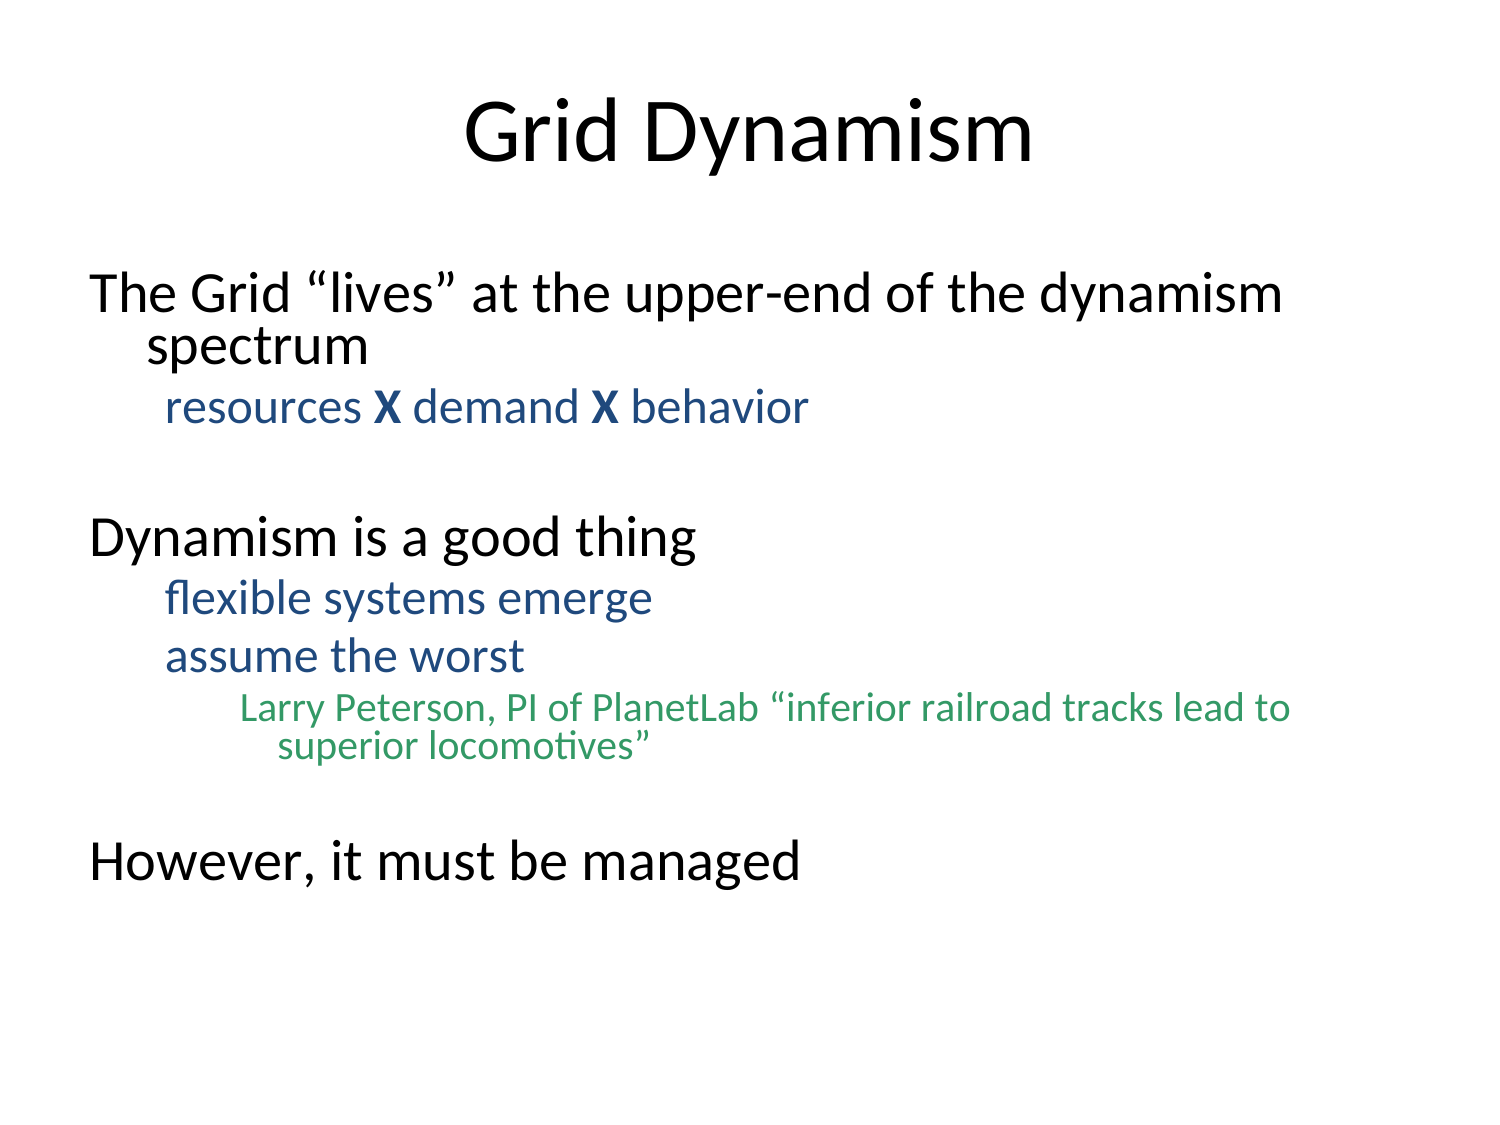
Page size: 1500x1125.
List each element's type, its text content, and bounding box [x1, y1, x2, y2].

title Grid Dynamism [75, 45, 1426, 233]
list The Grid “lives” at the upper-end of the dynamism spectrum resources X demand X behavior Dynamism is a good thing flexible systems emerge assume the worst Larry Peterson, PI of PlanetLab “inferior railroad tracks lead to superior locomotives” However, it must be managed [75, 262, 1426, 1017]
